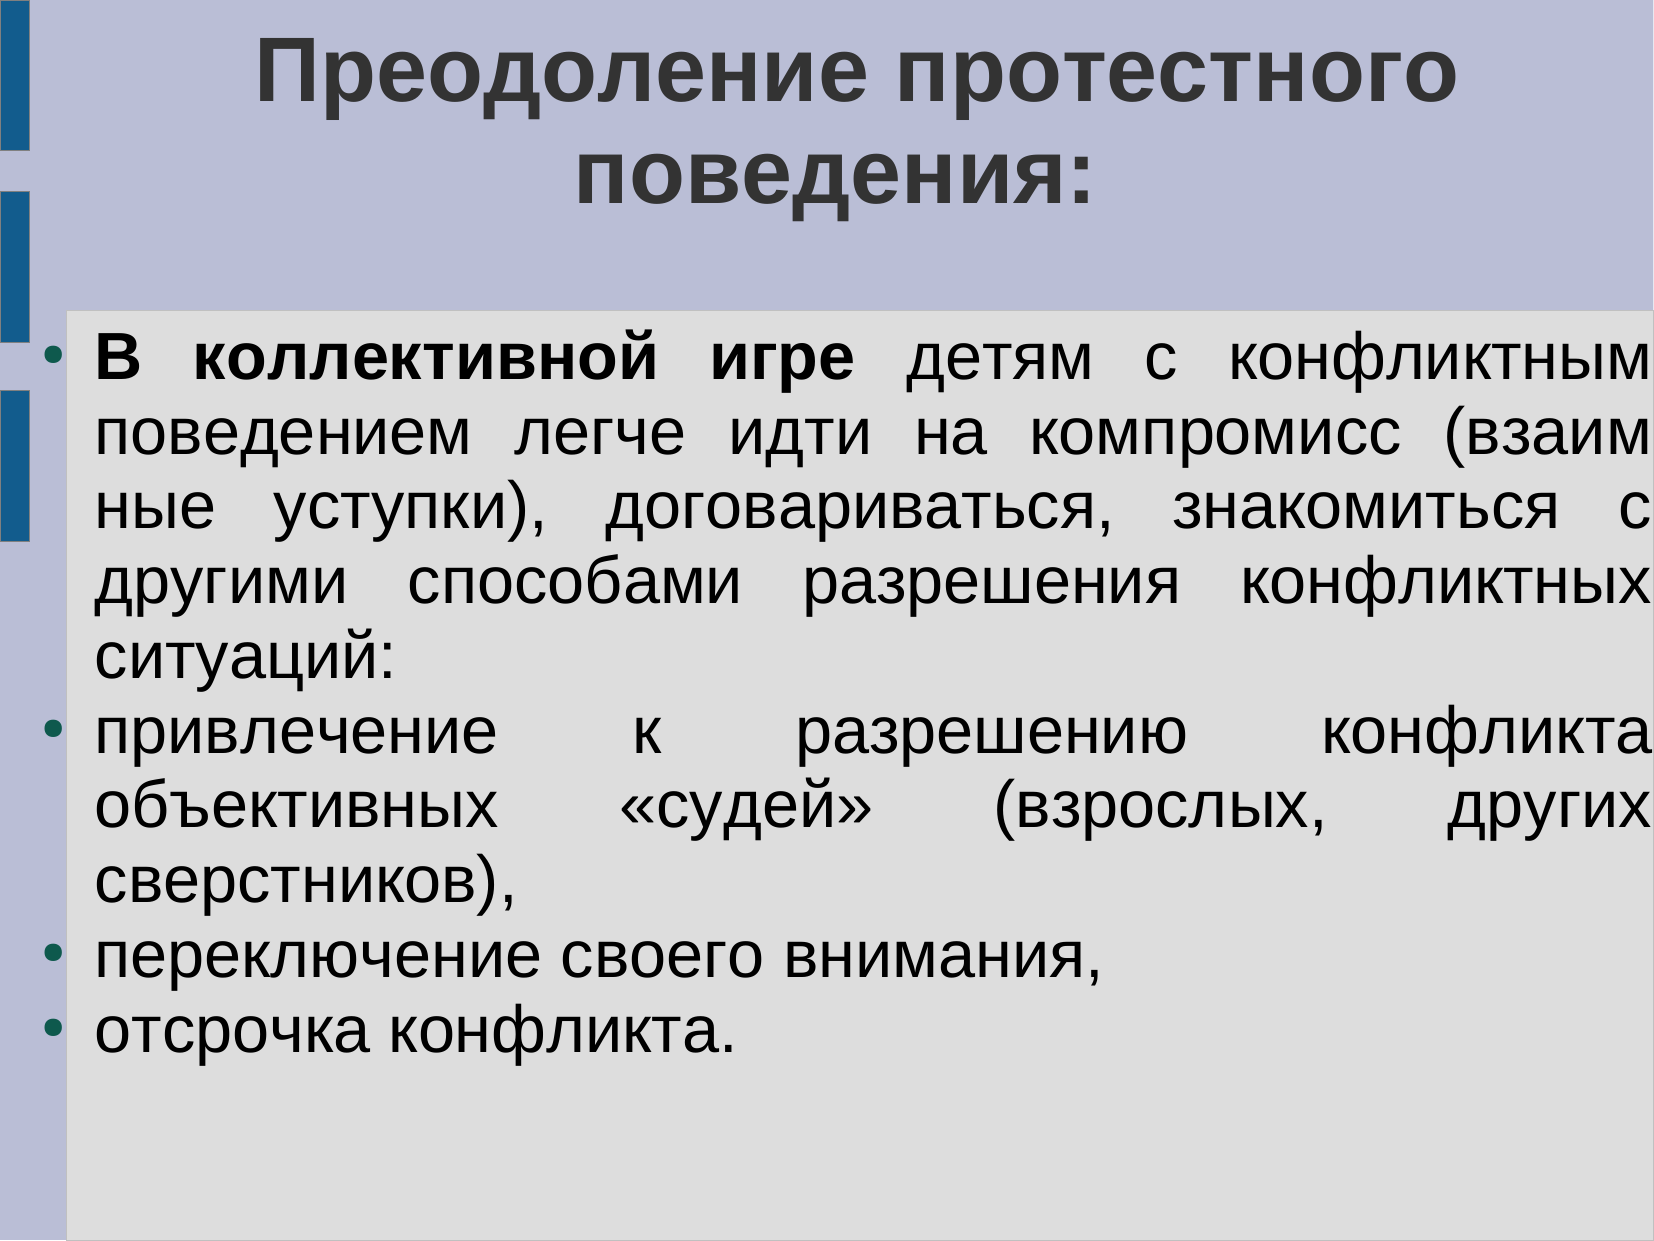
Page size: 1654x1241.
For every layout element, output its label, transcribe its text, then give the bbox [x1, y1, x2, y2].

list В коллективной игре детям с конфликтным поведением легче идти на компромисс (взаим­ные уступки), договариваться, знакомиться с другими способами разрешения конфликтных ситуаций: привлечение к разрешению конфликта объективных «судей» (взрослых, других сверстников), переключение своего внимания, отсрочка конфликта. [23, 318, 1654, 1229]
title Преодоление протестного поведения: [129, 17, 1543, 225]
